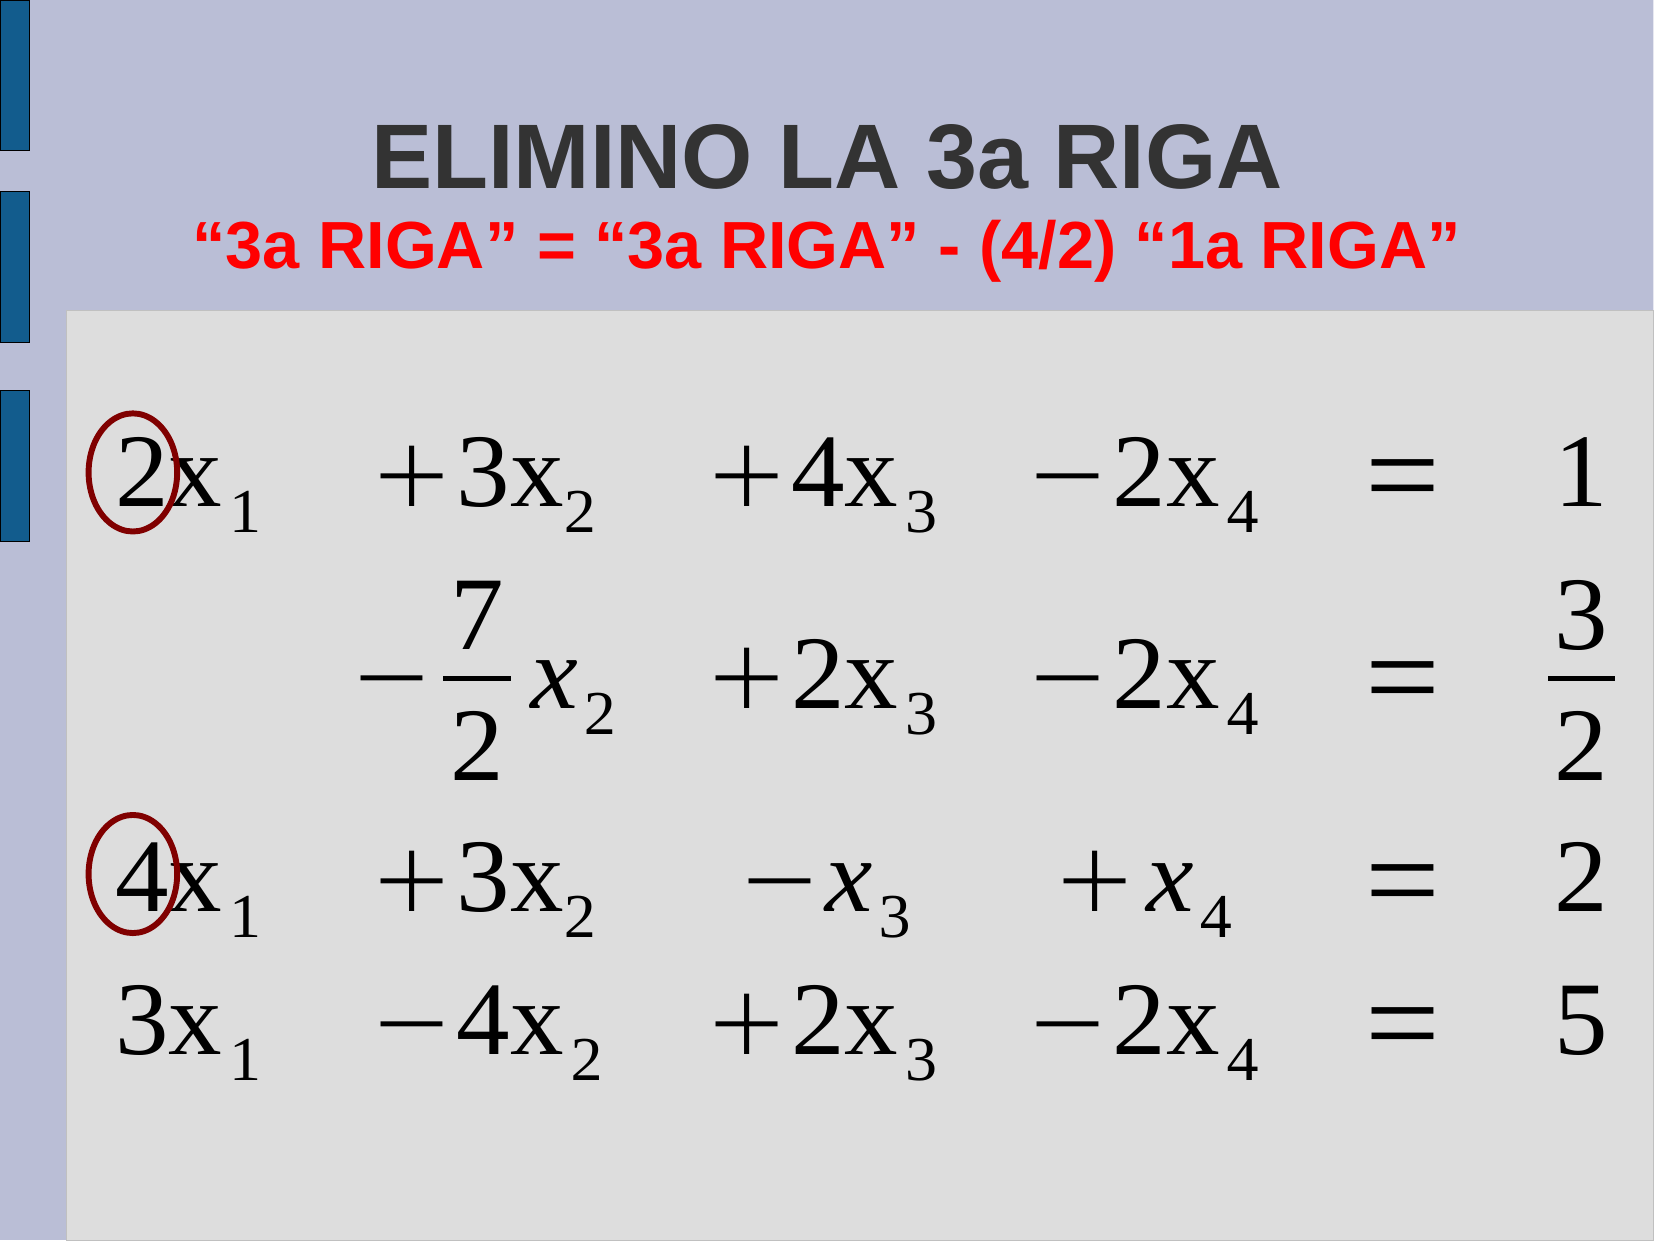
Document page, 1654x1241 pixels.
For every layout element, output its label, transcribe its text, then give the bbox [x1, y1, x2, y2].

text_box [88, 814, 178, 934]
title ELIMINO LA 3a RIGA “3a RIGA” = “3a RIGA” - (4/2) “1a RIGA” [121, 98, 1534, 291]
text_box [88, 413, 178, 532]
chart [88, 401, 1646, 1095]
